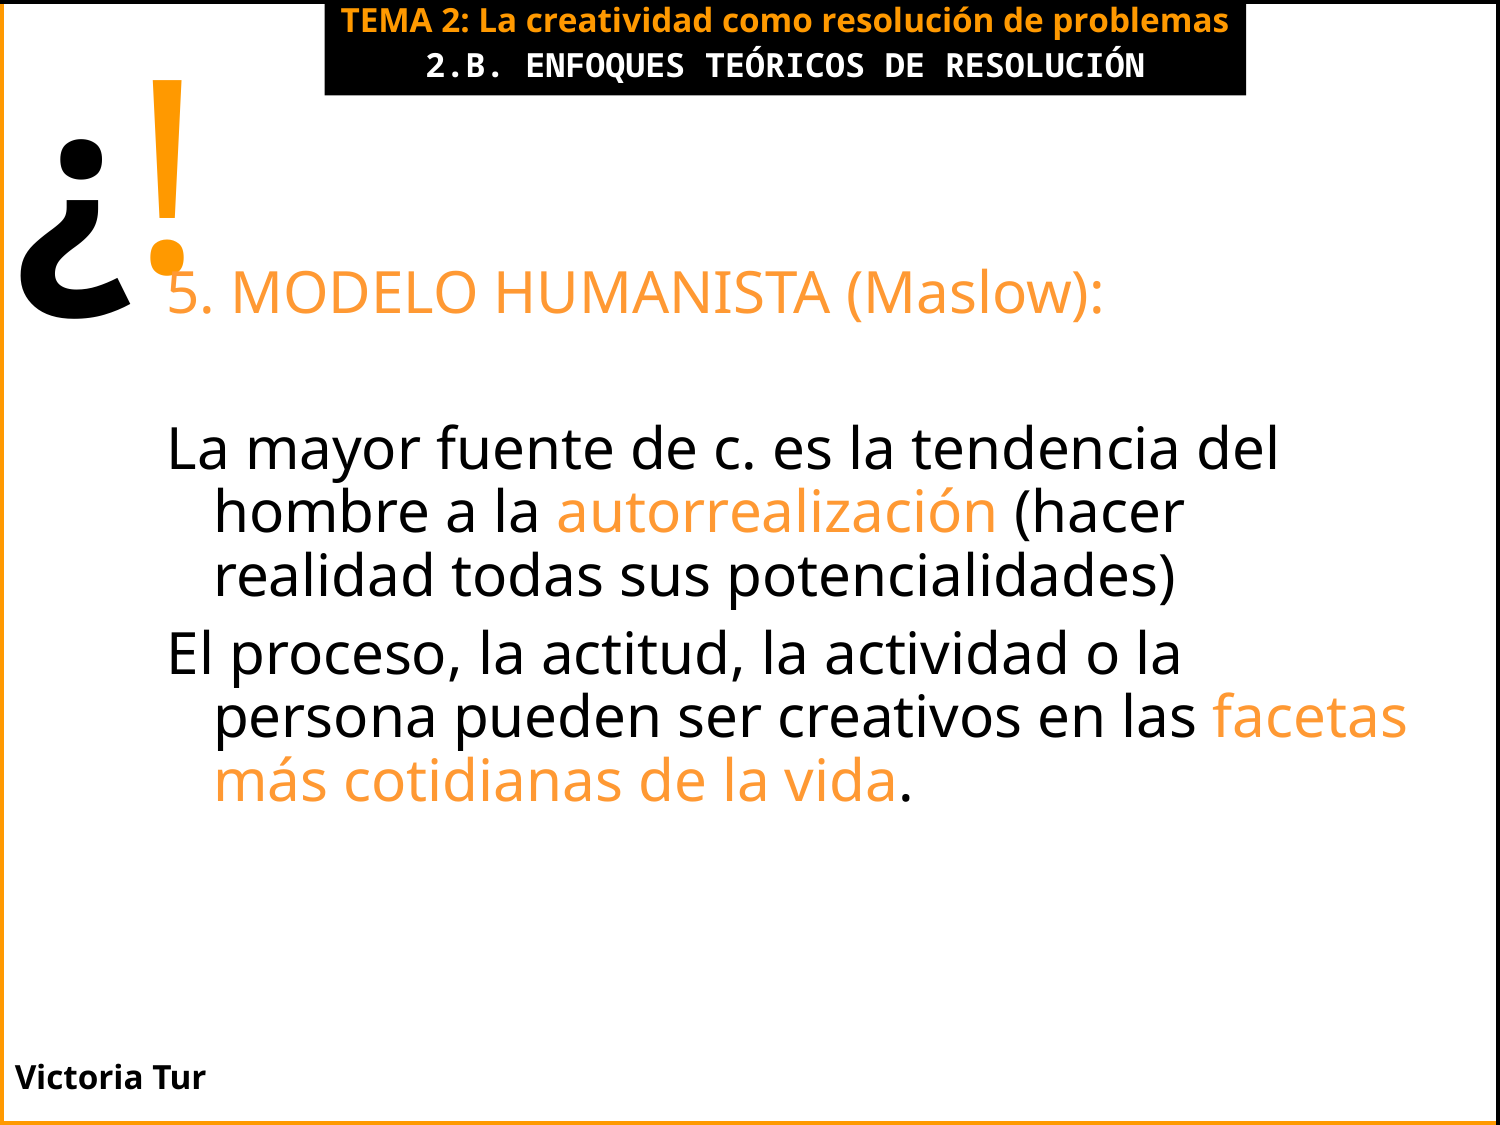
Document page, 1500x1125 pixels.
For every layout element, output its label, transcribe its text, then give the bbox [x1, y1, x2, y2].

list 5. MODELO HUMANISTA (Maslow): La mayor fuente de c. es la tendencia del hombre a la autorrealización (hacer realidad todas sus potencialidades) El proceso, la actitud, la actividad o la persona pueden ser creativos en las facetas más cotidianas de la vida. [76, 255, 1427, 998]
